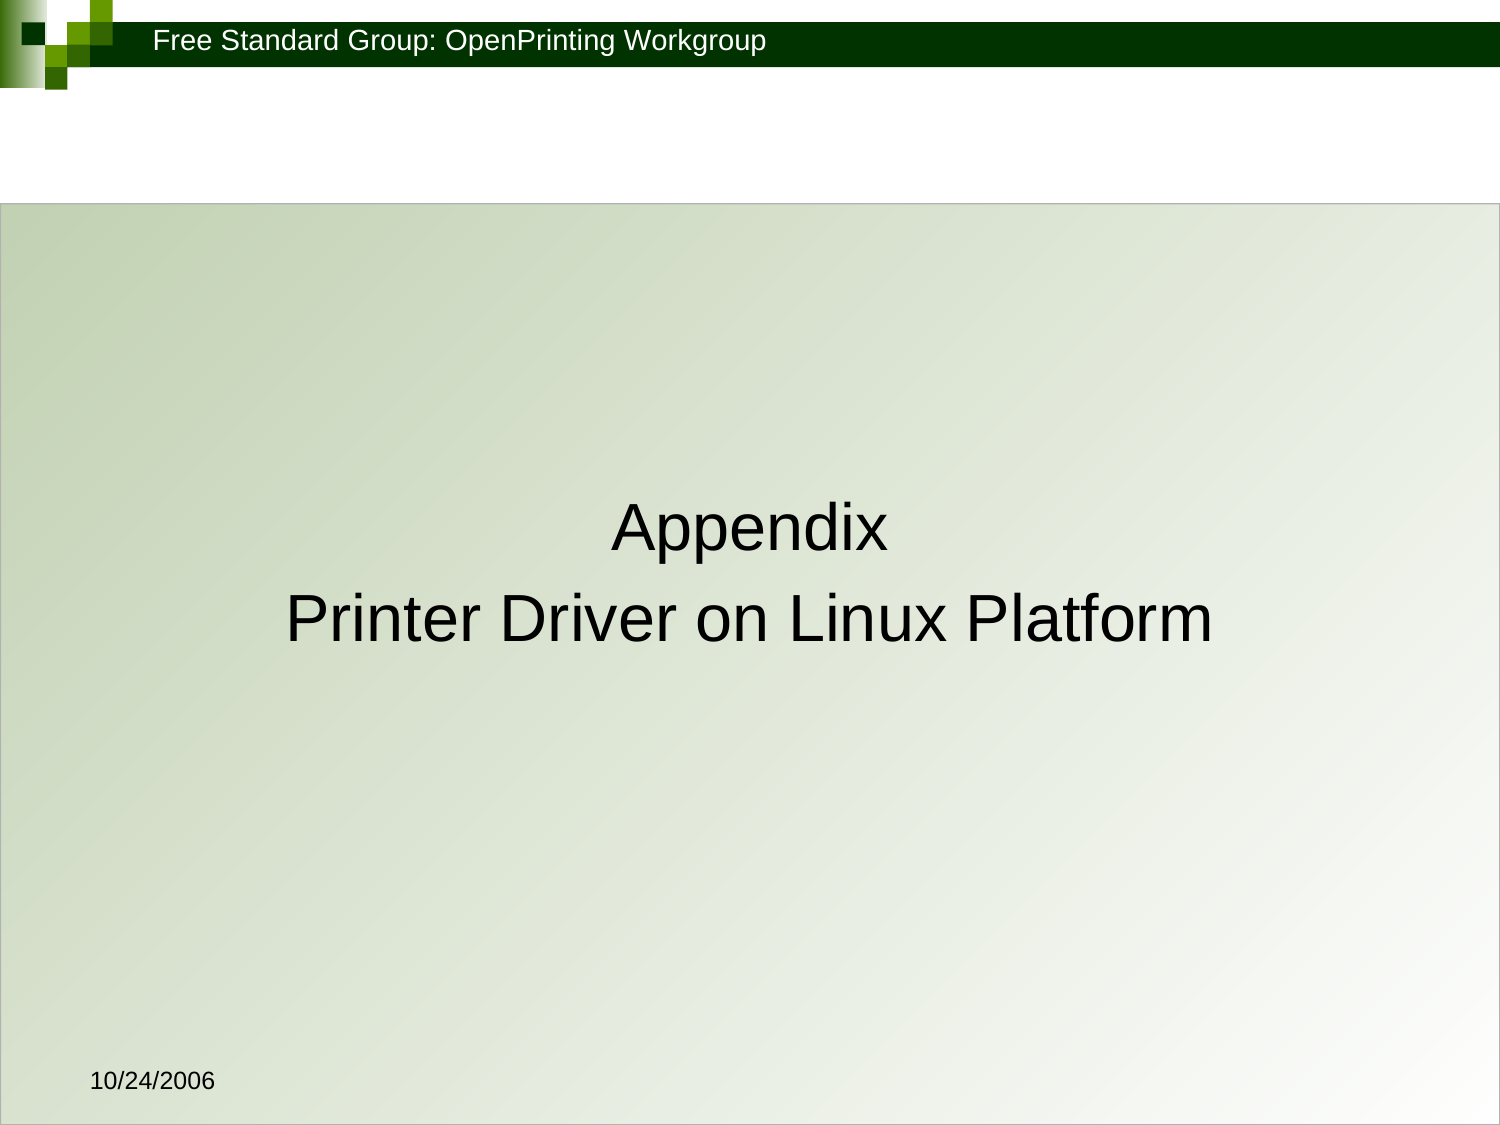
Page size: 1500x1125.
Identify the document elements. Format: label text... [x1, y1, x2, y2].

list Appendix Printer Driver on Linux Platform [75, 207, 1426, 1024]
